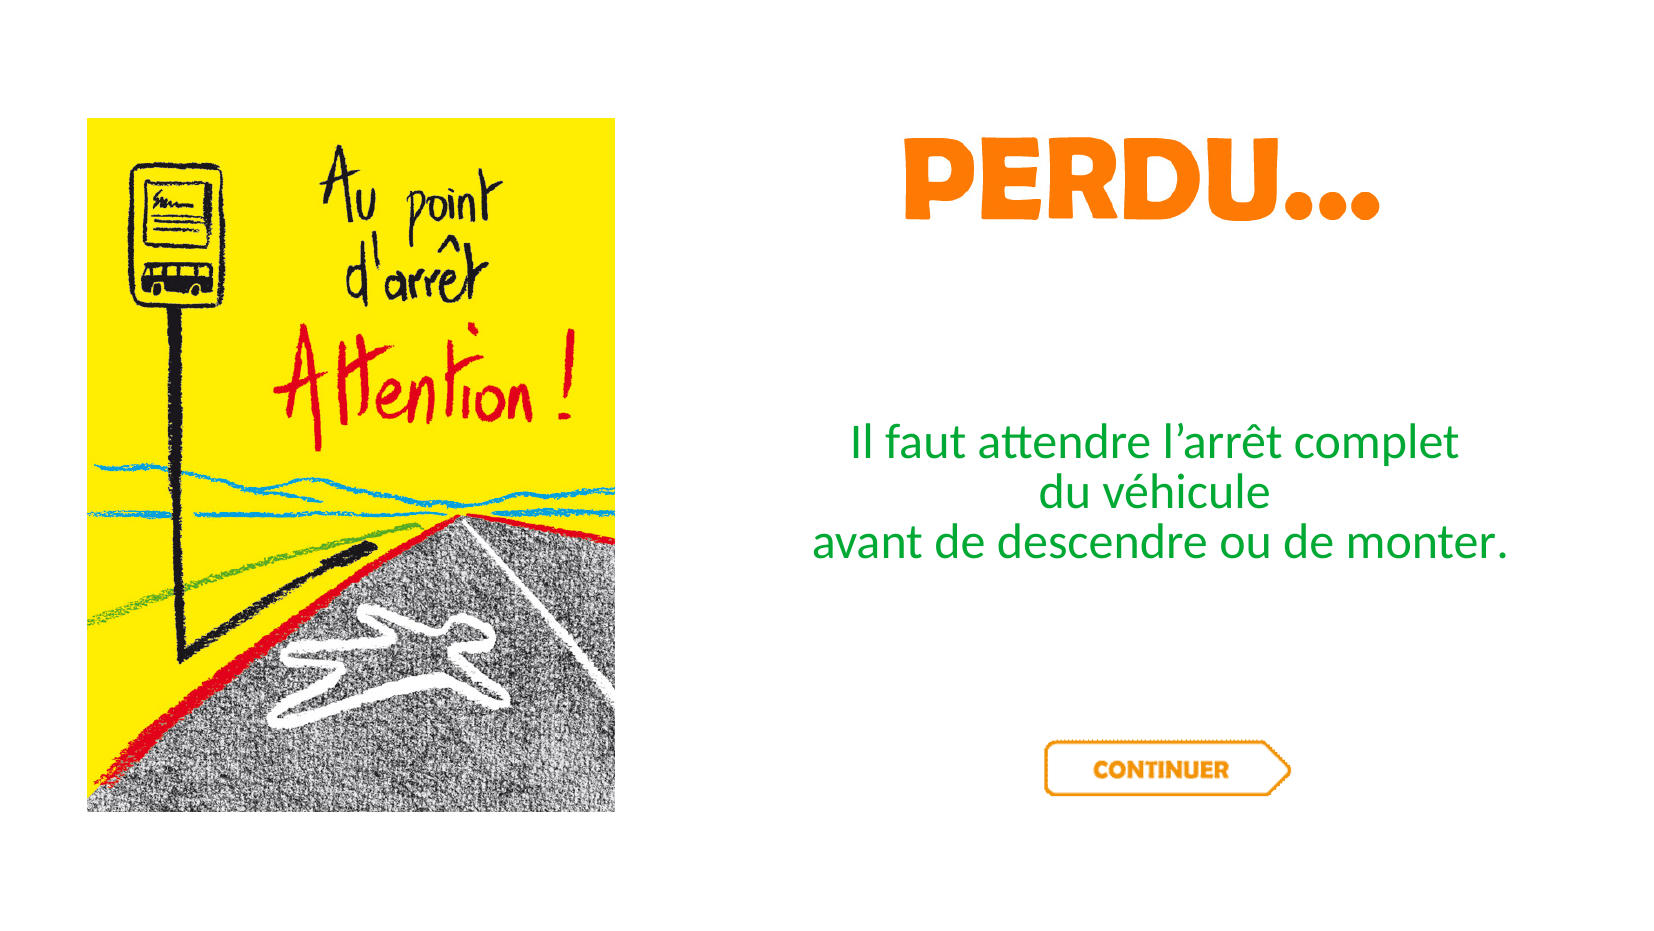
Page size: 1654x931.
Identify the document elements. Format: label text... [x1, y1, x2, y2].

text_box Il faut attendre l’arrêt complet du véhicule avant de descendre ou de monter. [708, 413, 1613, 650]
picture [1043, 738, 1294, 799]
picture [87, 118, 615, 812]
picture [874, 88, 1420, 254]
